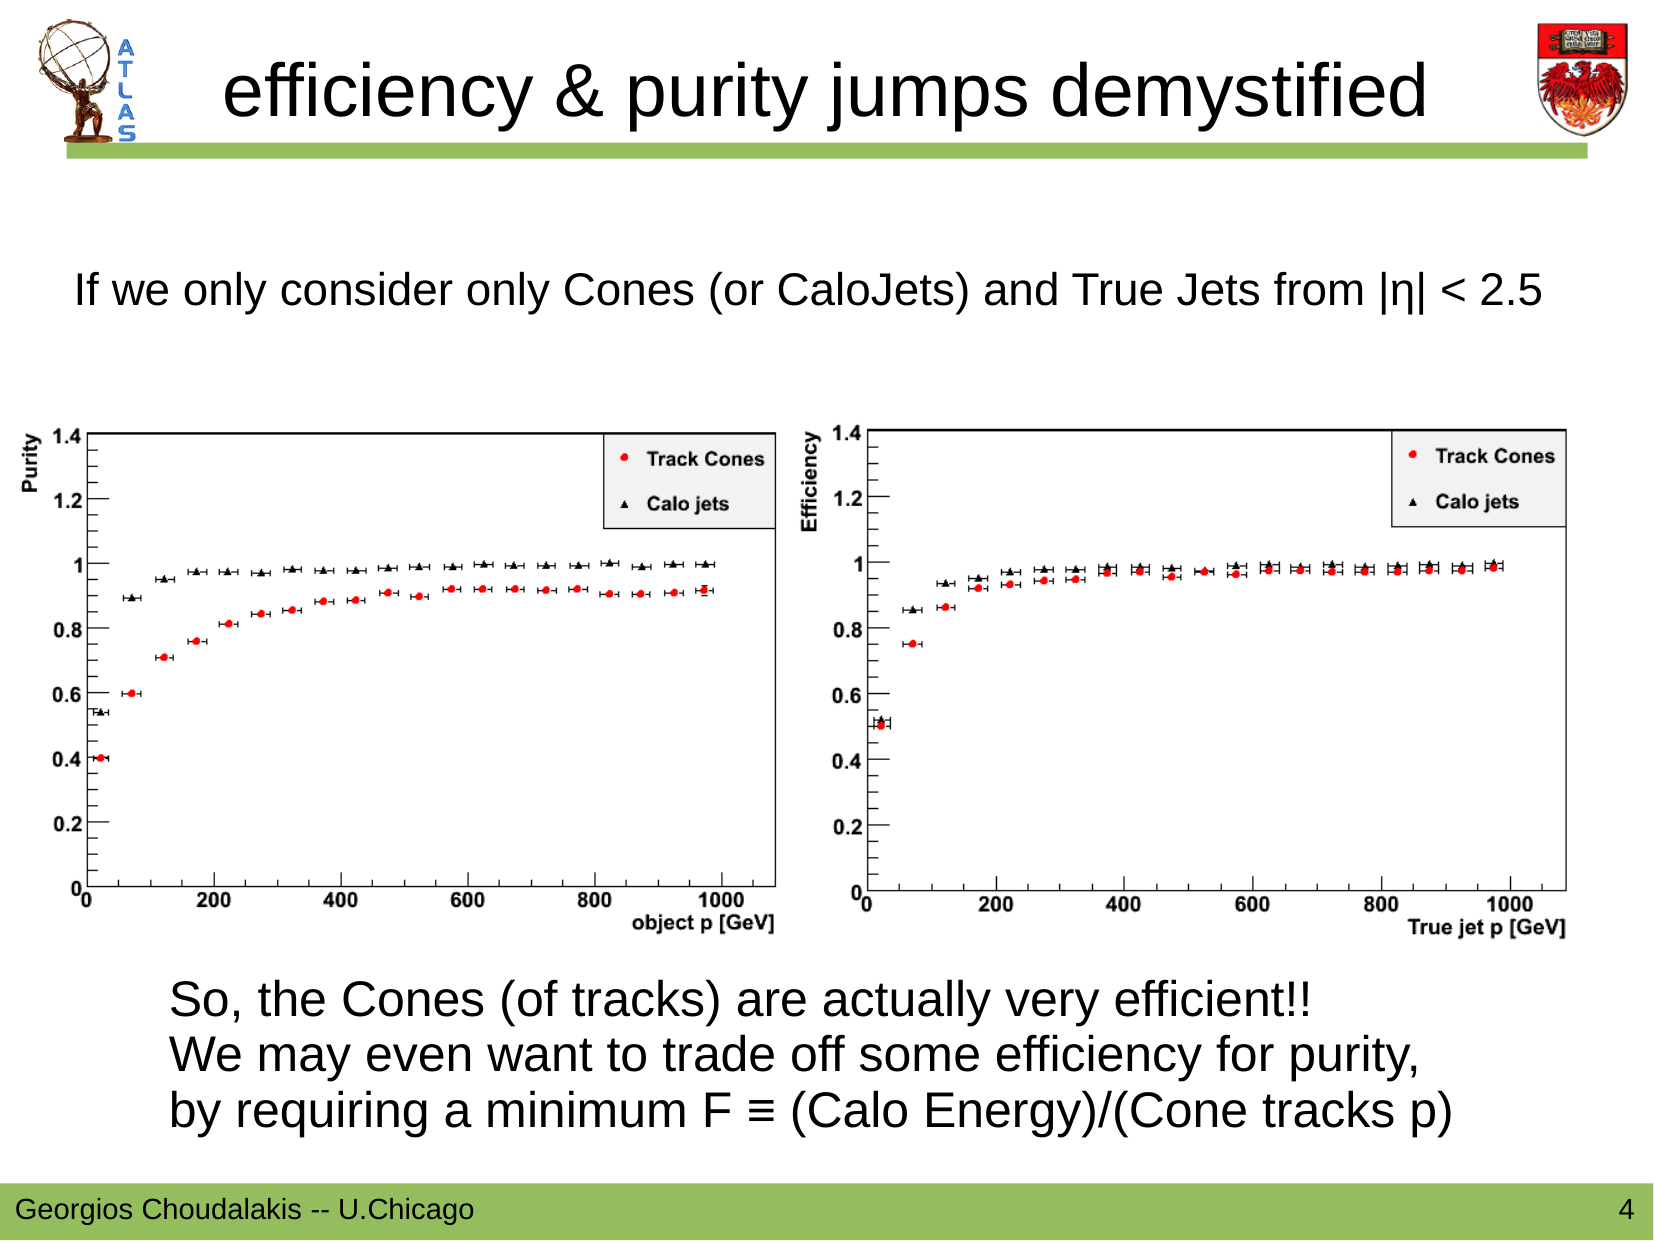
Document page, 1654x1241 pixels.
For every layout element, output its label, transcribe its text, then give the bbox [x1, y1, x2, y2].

picture [2, 8, 172, 155]
text_box So, the Cones (of tracks) are actually very efficient!! We may even want to trade off some efficiency for purity, by requiring a minimum F ≡ (Calo Energy)/(Cone tracks p) [154, 963, 1503, 1146]
picture [1, 386, 1654, 947]
title efficiency & purity jumps demystified [82, 26, 1571, 154]
picture [1537, 23, 1629, 137]
text_box If we only consider only Cones (or CaloJets) and True Jets from |η| < 2.5 [58, 256, 1576, 366]
